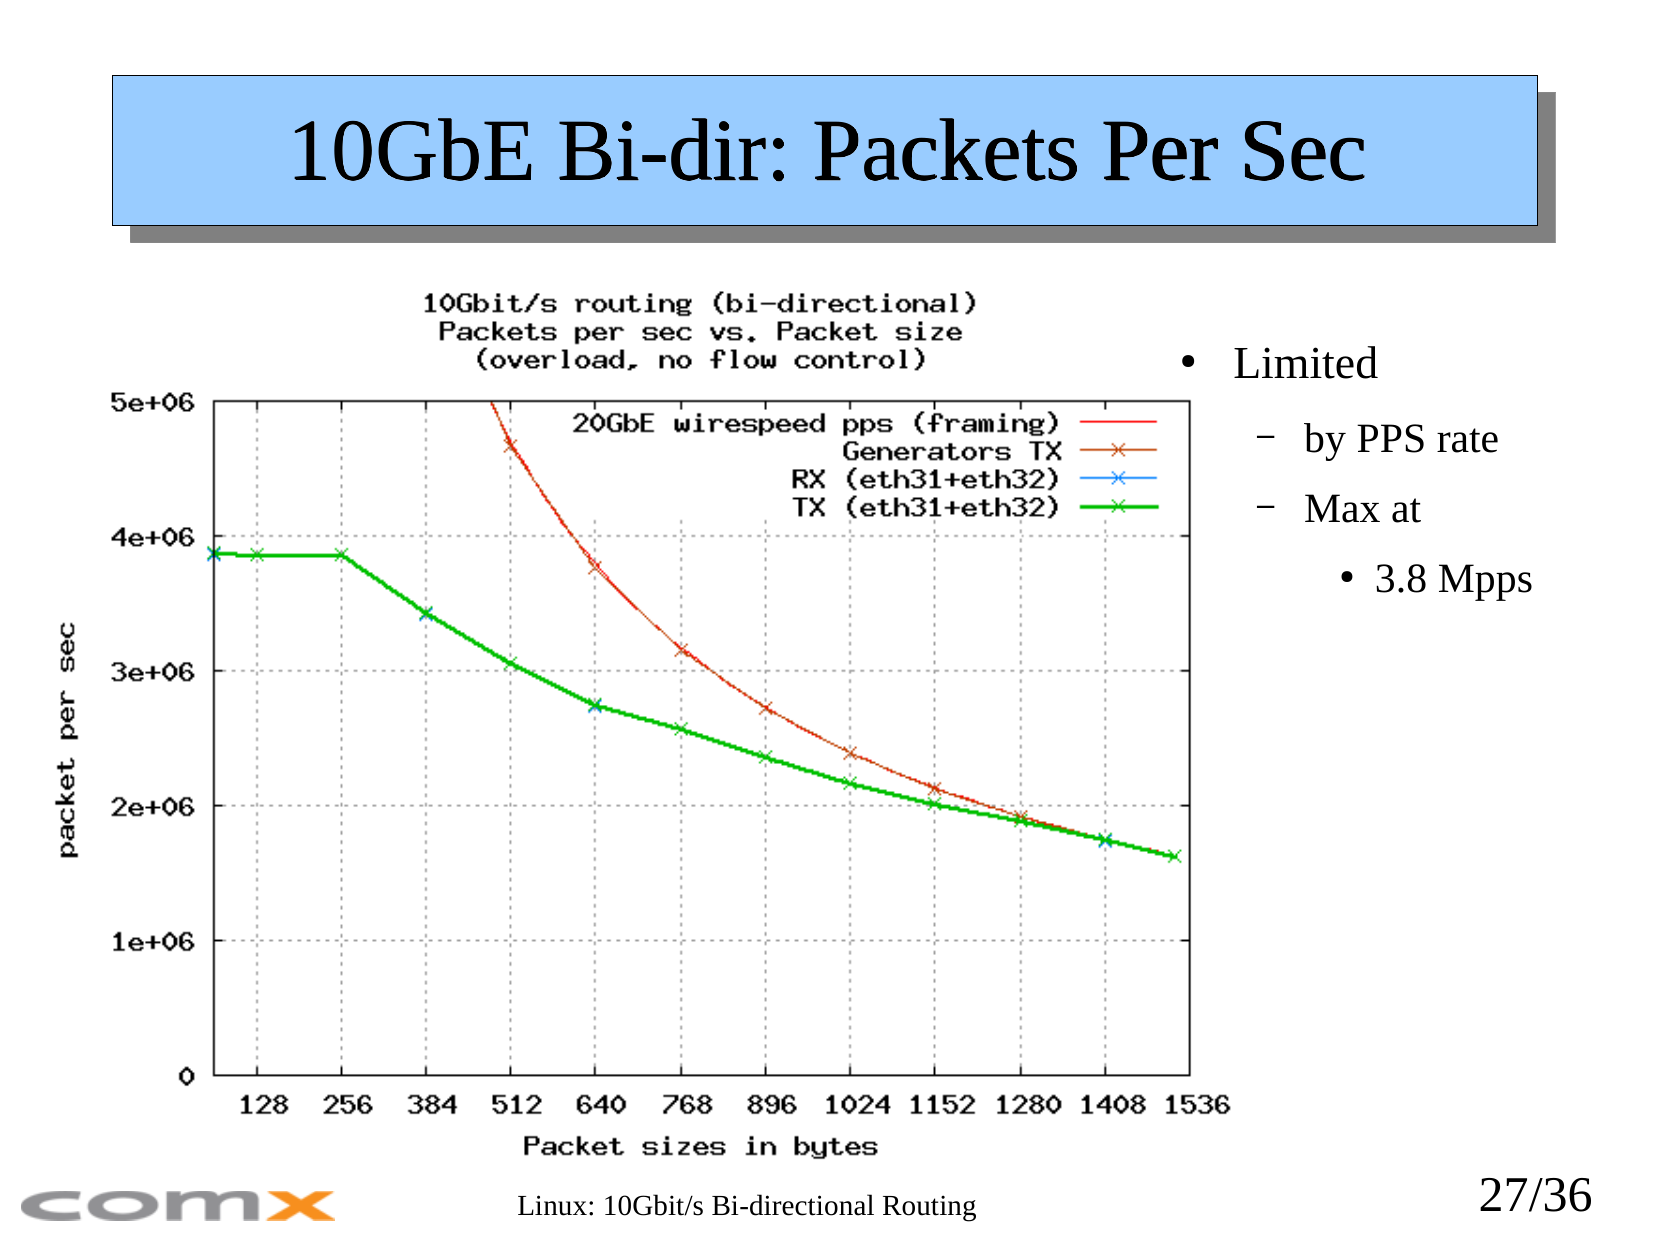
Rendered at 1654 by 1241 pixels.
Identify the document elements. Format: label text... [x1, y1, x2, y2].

picture [21, 1191, 335, 1221]
list Limited by PPS rate Max at 3.8 Mpps [1162, 337, 1613, 863]
picture [37, 262, 1238, 1162]
title 10GbE Bi-dir: Packets Per Sec [116, 75, 1538, 226]
